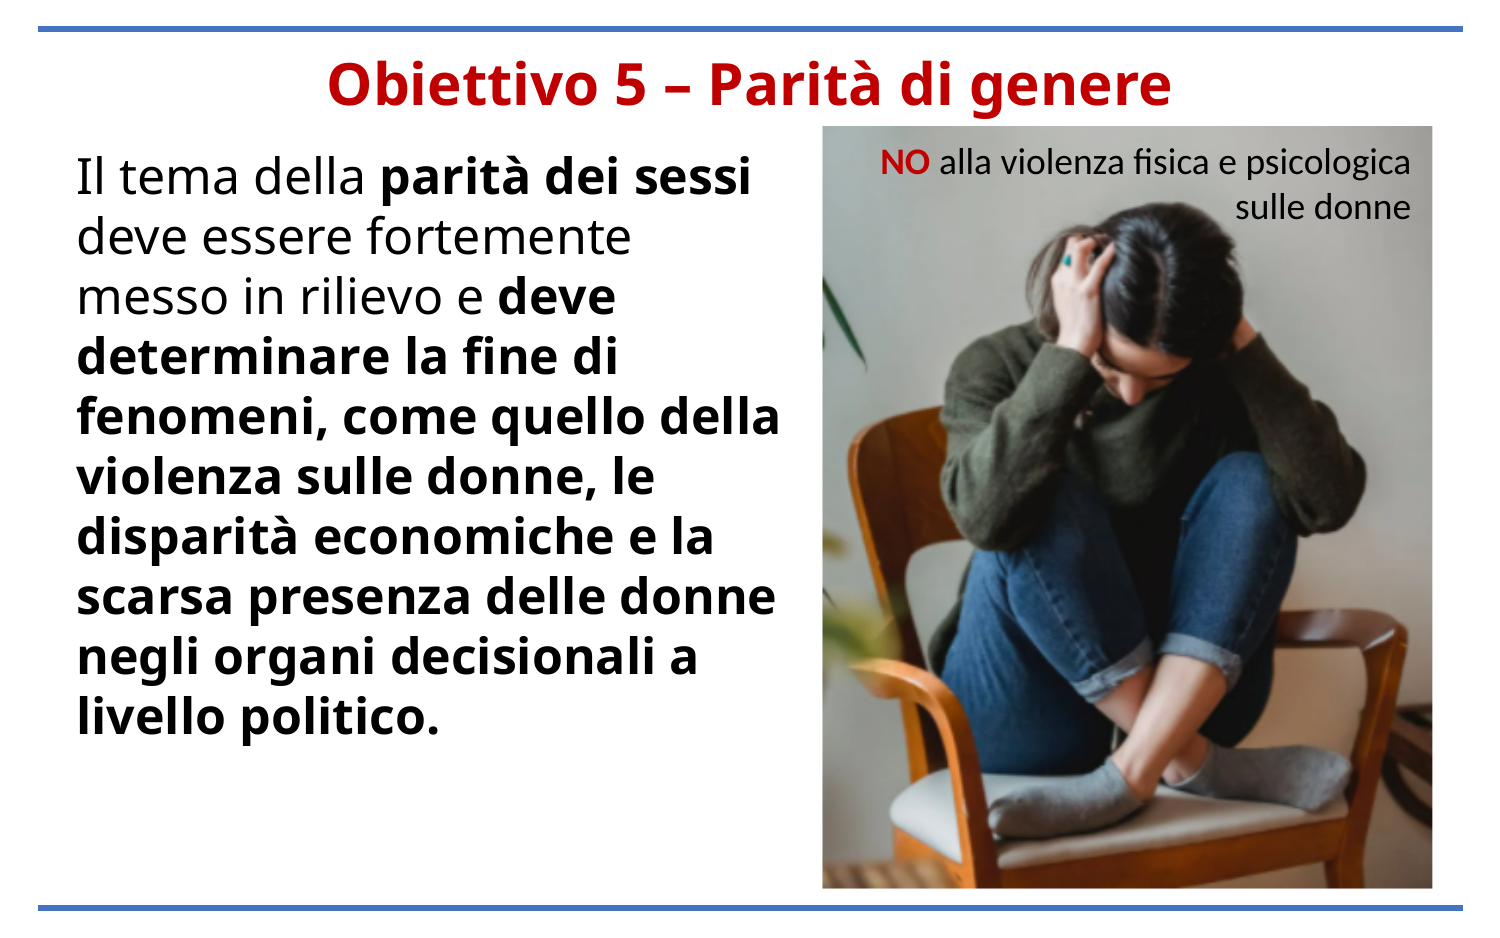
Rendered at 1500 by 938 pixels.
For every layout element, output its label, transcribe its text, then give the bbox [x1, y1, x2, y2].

text_box NO alla violenza fisica e psicologica sulle donne [865, 129, 1433, 236]
picture [821, 126, 1433, 892]
text_box Il tema della parità dei sessi deve essere fortemente messo in rilievo e deve determinare la fine di fenomeni, come quello della violenza sulle donne, le disparità economiche e la scarsa presenza delle donne negli organi decisionali a livello politico. [61, 137, 808, 880]
title Obiettivo 5 – Parità di genere [0, 47, 1500, 104]
